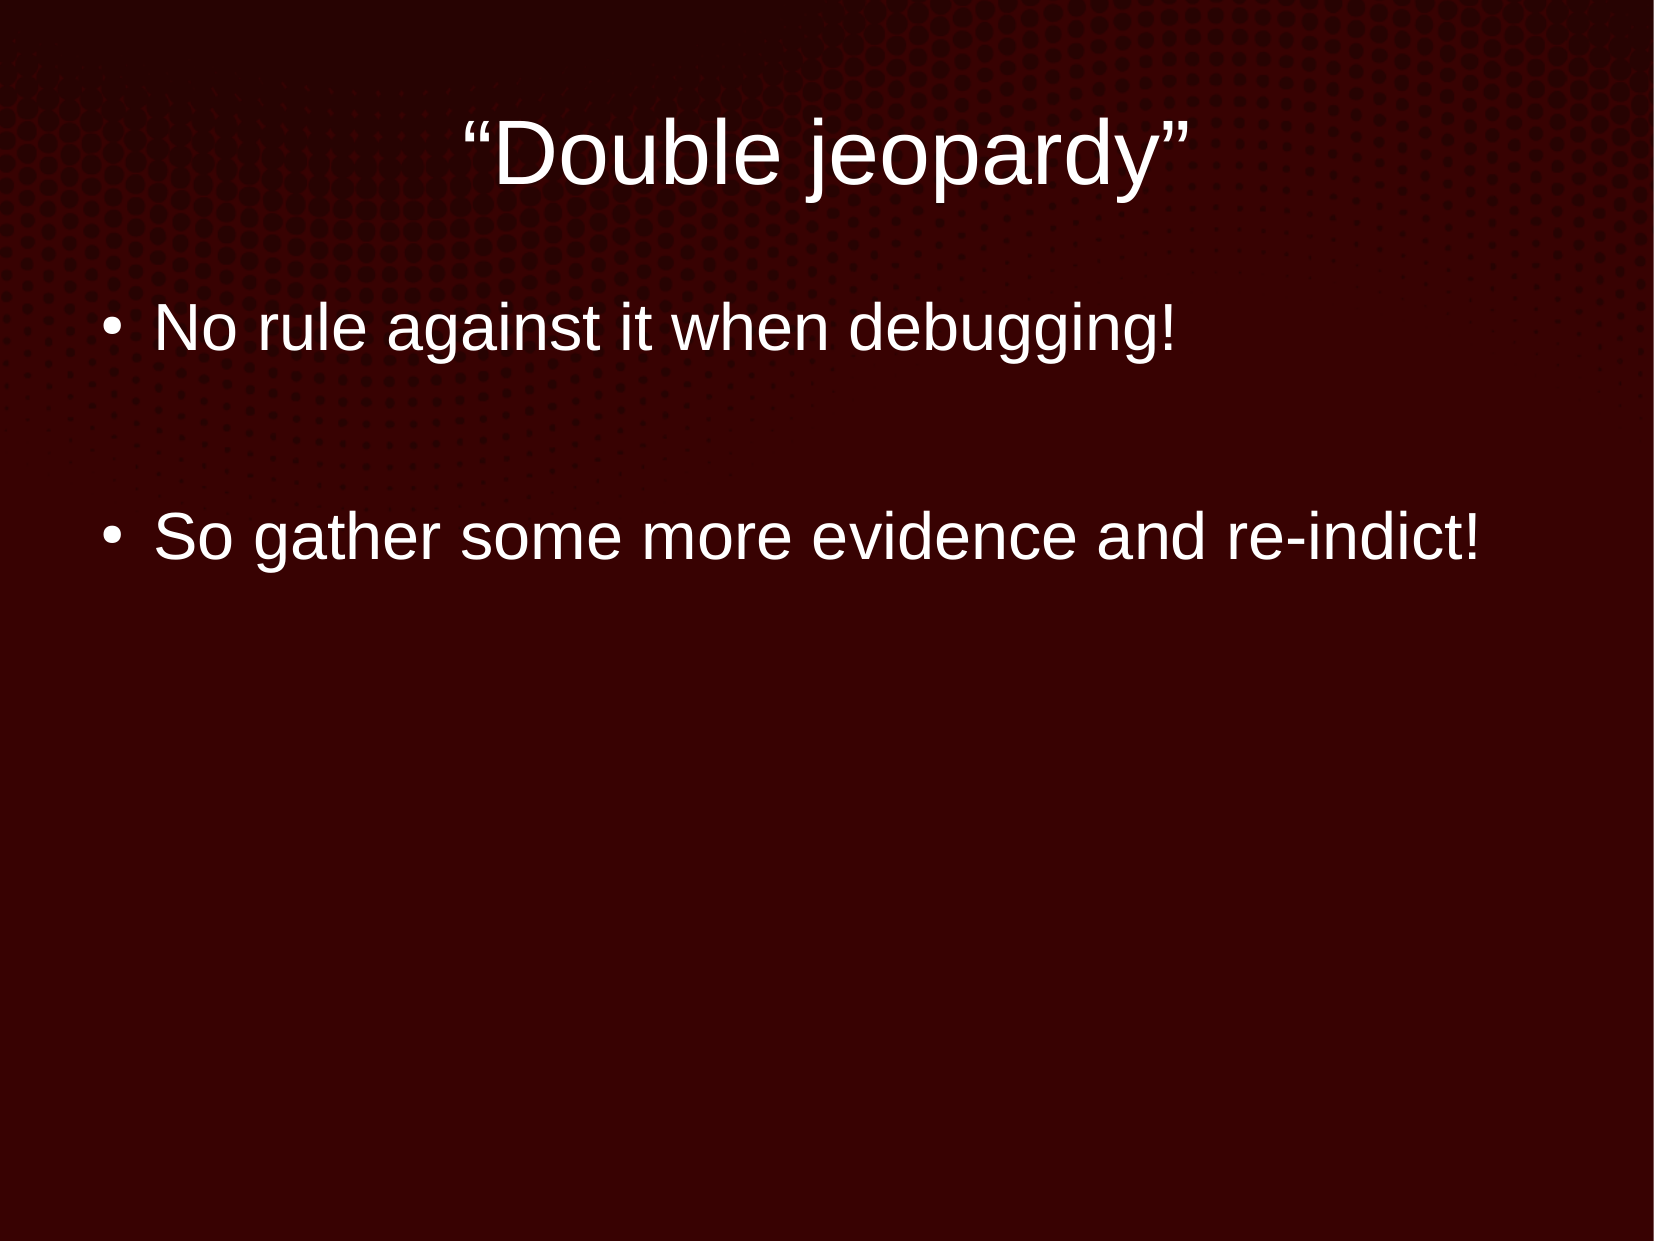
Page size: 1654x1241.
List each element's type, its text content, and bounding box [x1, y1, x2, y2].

list No rule against it when debugging! So gather some more evidence and re-indict! [82, 290, 1571, 1109]
picture [0, 0, 1654, 1241]
title “Double jeopardy” [82, 49, 1571, 257]
